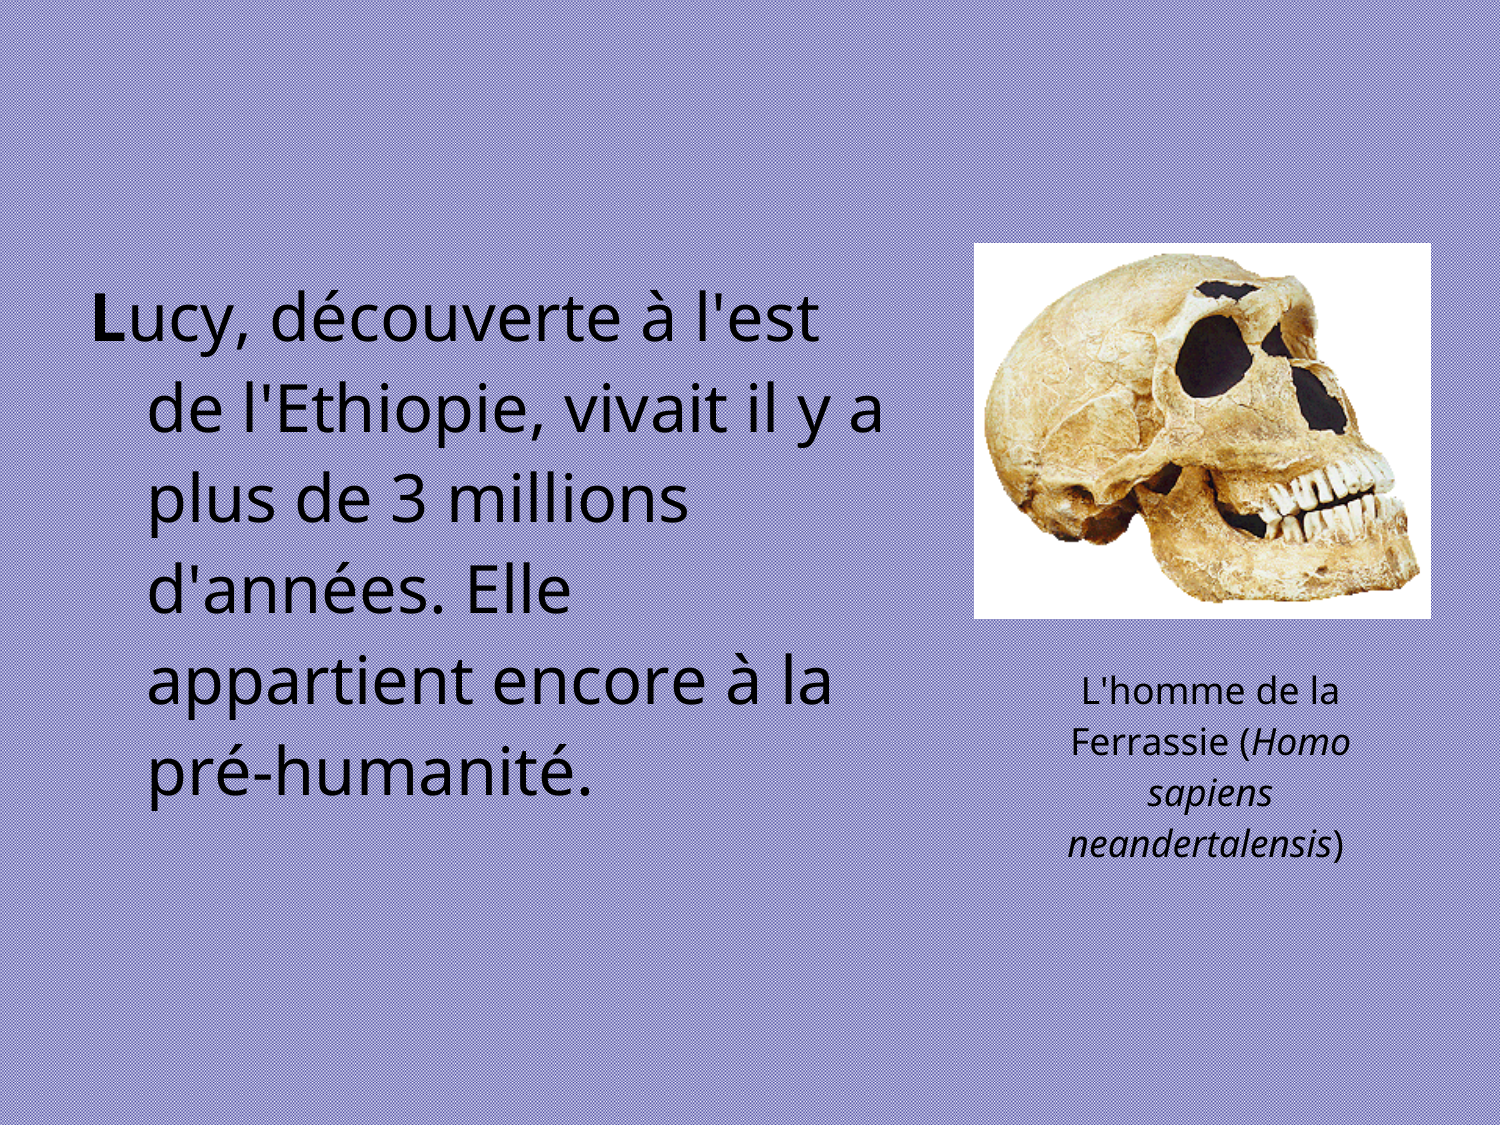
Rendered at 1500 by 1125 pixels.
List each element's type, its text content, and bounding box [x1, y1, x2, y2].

list Lucy, découverte à l'est de l'Ethiopie, vivait il y a plus de 3 millions d'années. Elle appartient encore à la pré-humanité. [75, 262, 904, 1006]
picture [0, 0, 1500, 1125]
text_box L'homme de la Ferrassie (Homo sapiens neandertalensis) [998, 656, 1424, 951]
